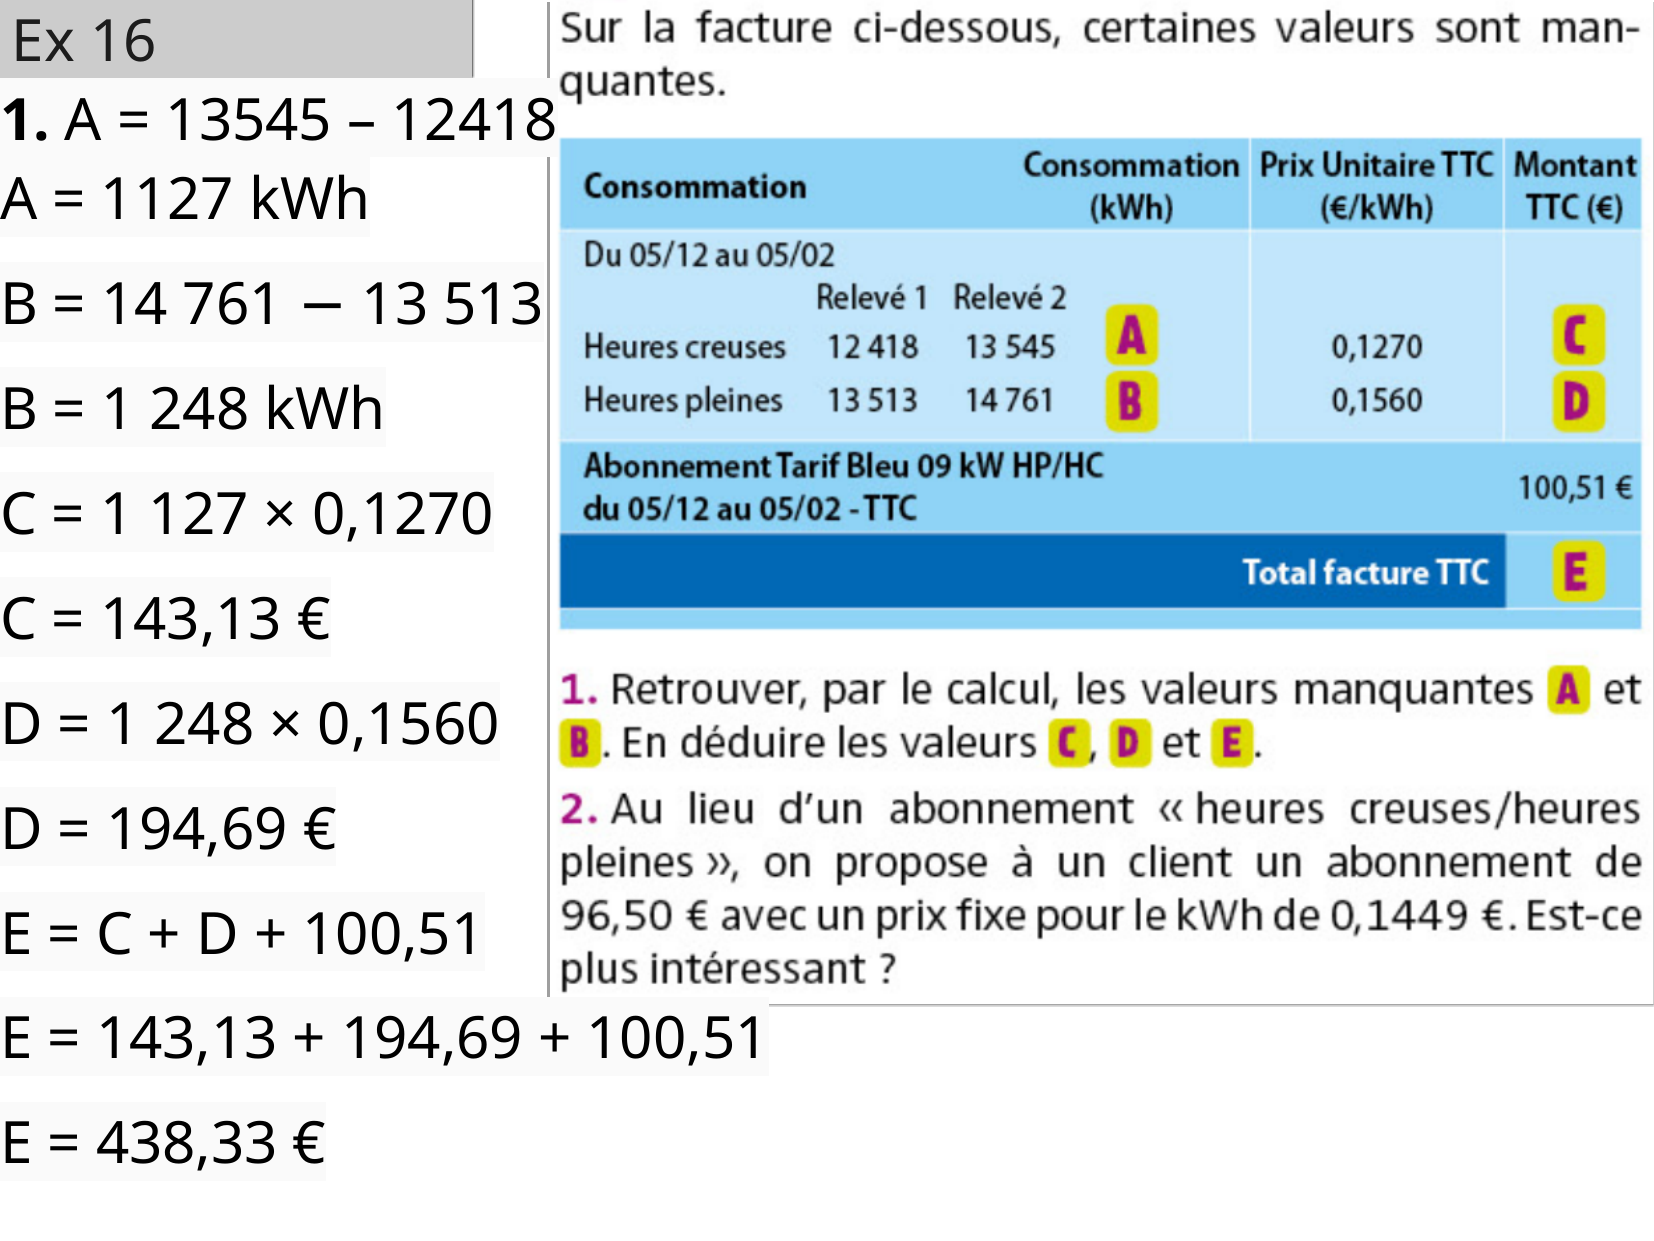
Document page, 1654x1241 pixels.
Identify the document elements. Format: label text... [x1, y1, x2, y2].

picture [550, 0, 1654, 78]
list 1. A = 13545 – 12418 A = 1127 kWh B = 14 761 − 13 513 B = 1 248 kWh C = 1 127 × 0,1270 C = 143,13 € D = 1 248 × 0,1560 D = 194,69 € E = C + D + 100,51 E = 143,13 + 194,69 + 100,51 E = 438,33 € [0, 78, 1654, 1241]
title Ex 16 [0, 0, 473, 78]
